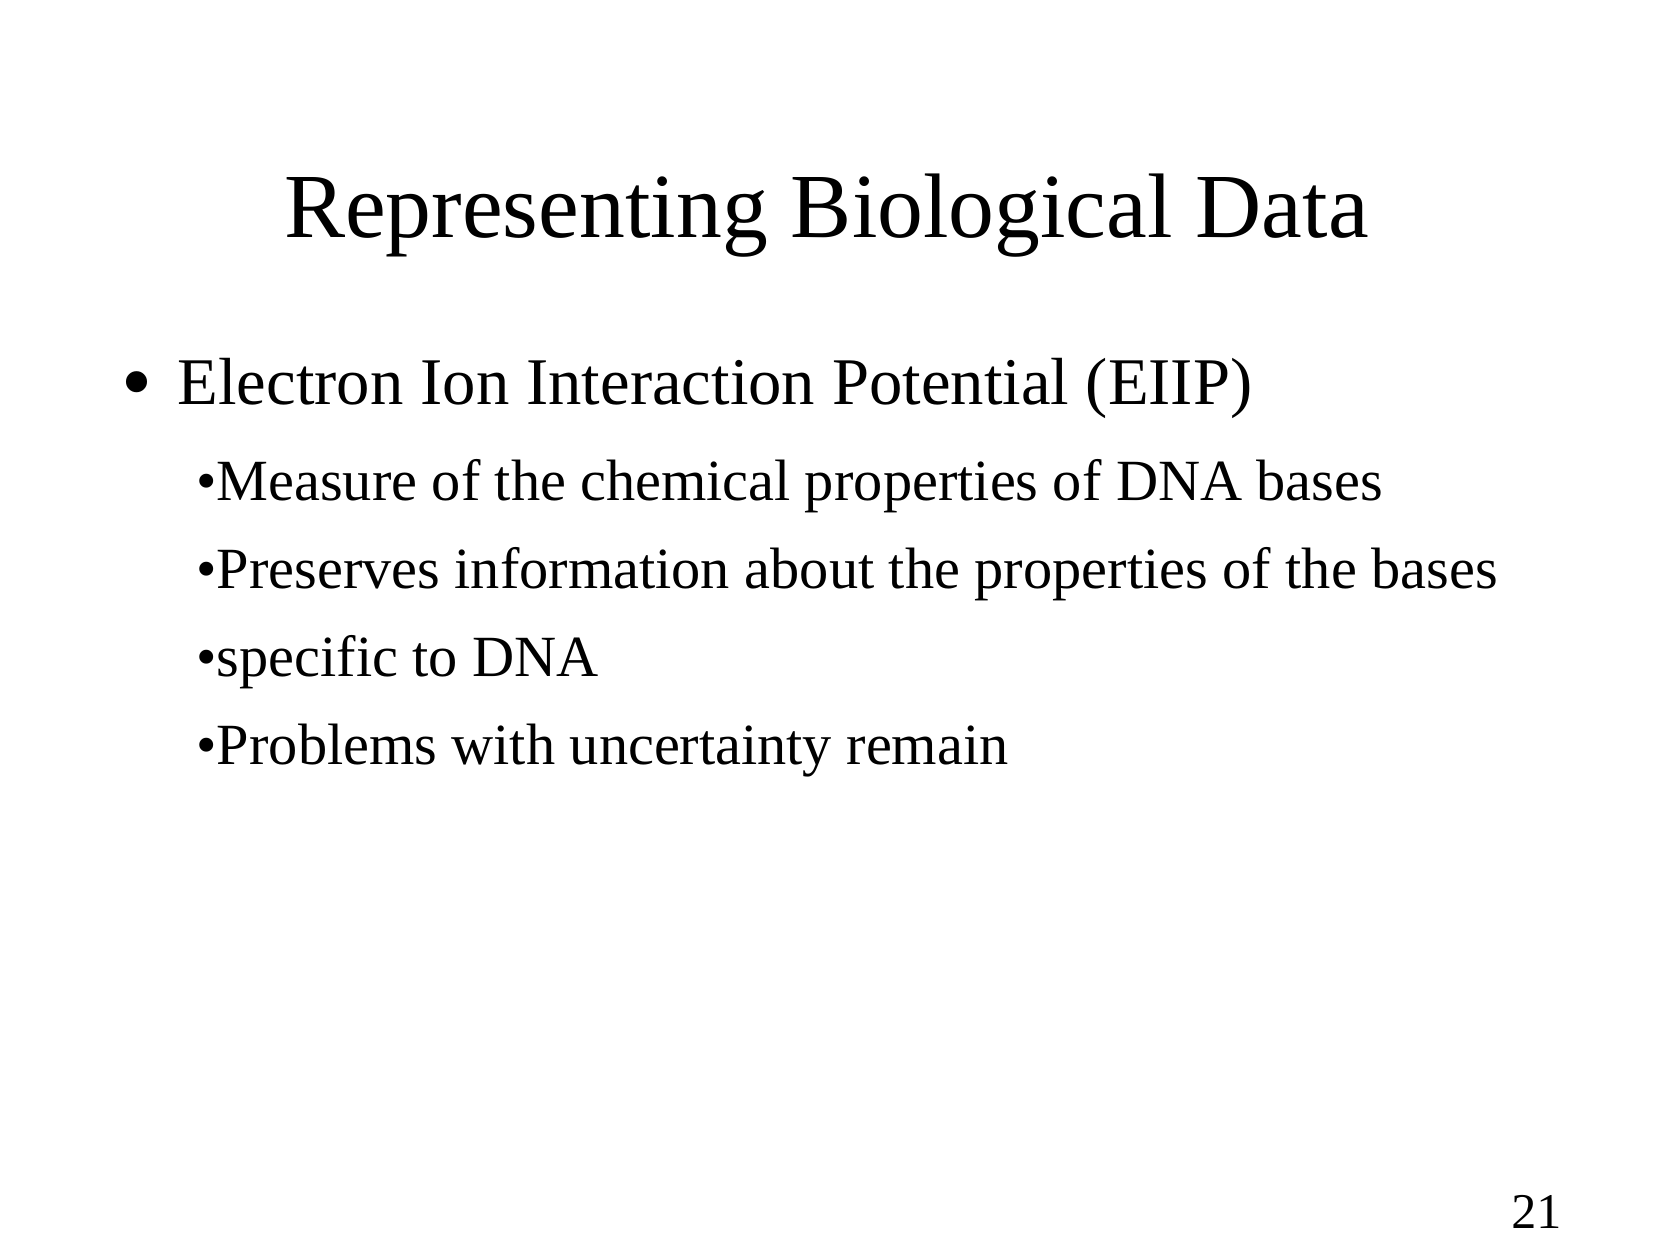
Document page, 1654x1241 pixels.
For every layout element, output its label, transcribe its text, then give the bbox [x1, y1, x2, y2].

text_box <number> [1511, 1183, 1654, 1241]
title Representing Biological Data [121, 102, 1534, 311]
list Electron Ion Interaction Potential (EIIP) Measure of the chemical properties of DNA bases Preserves information about the properties of the bases specific to DNA Problems with uncertainty remain [121, 344, 1534, 1127]
